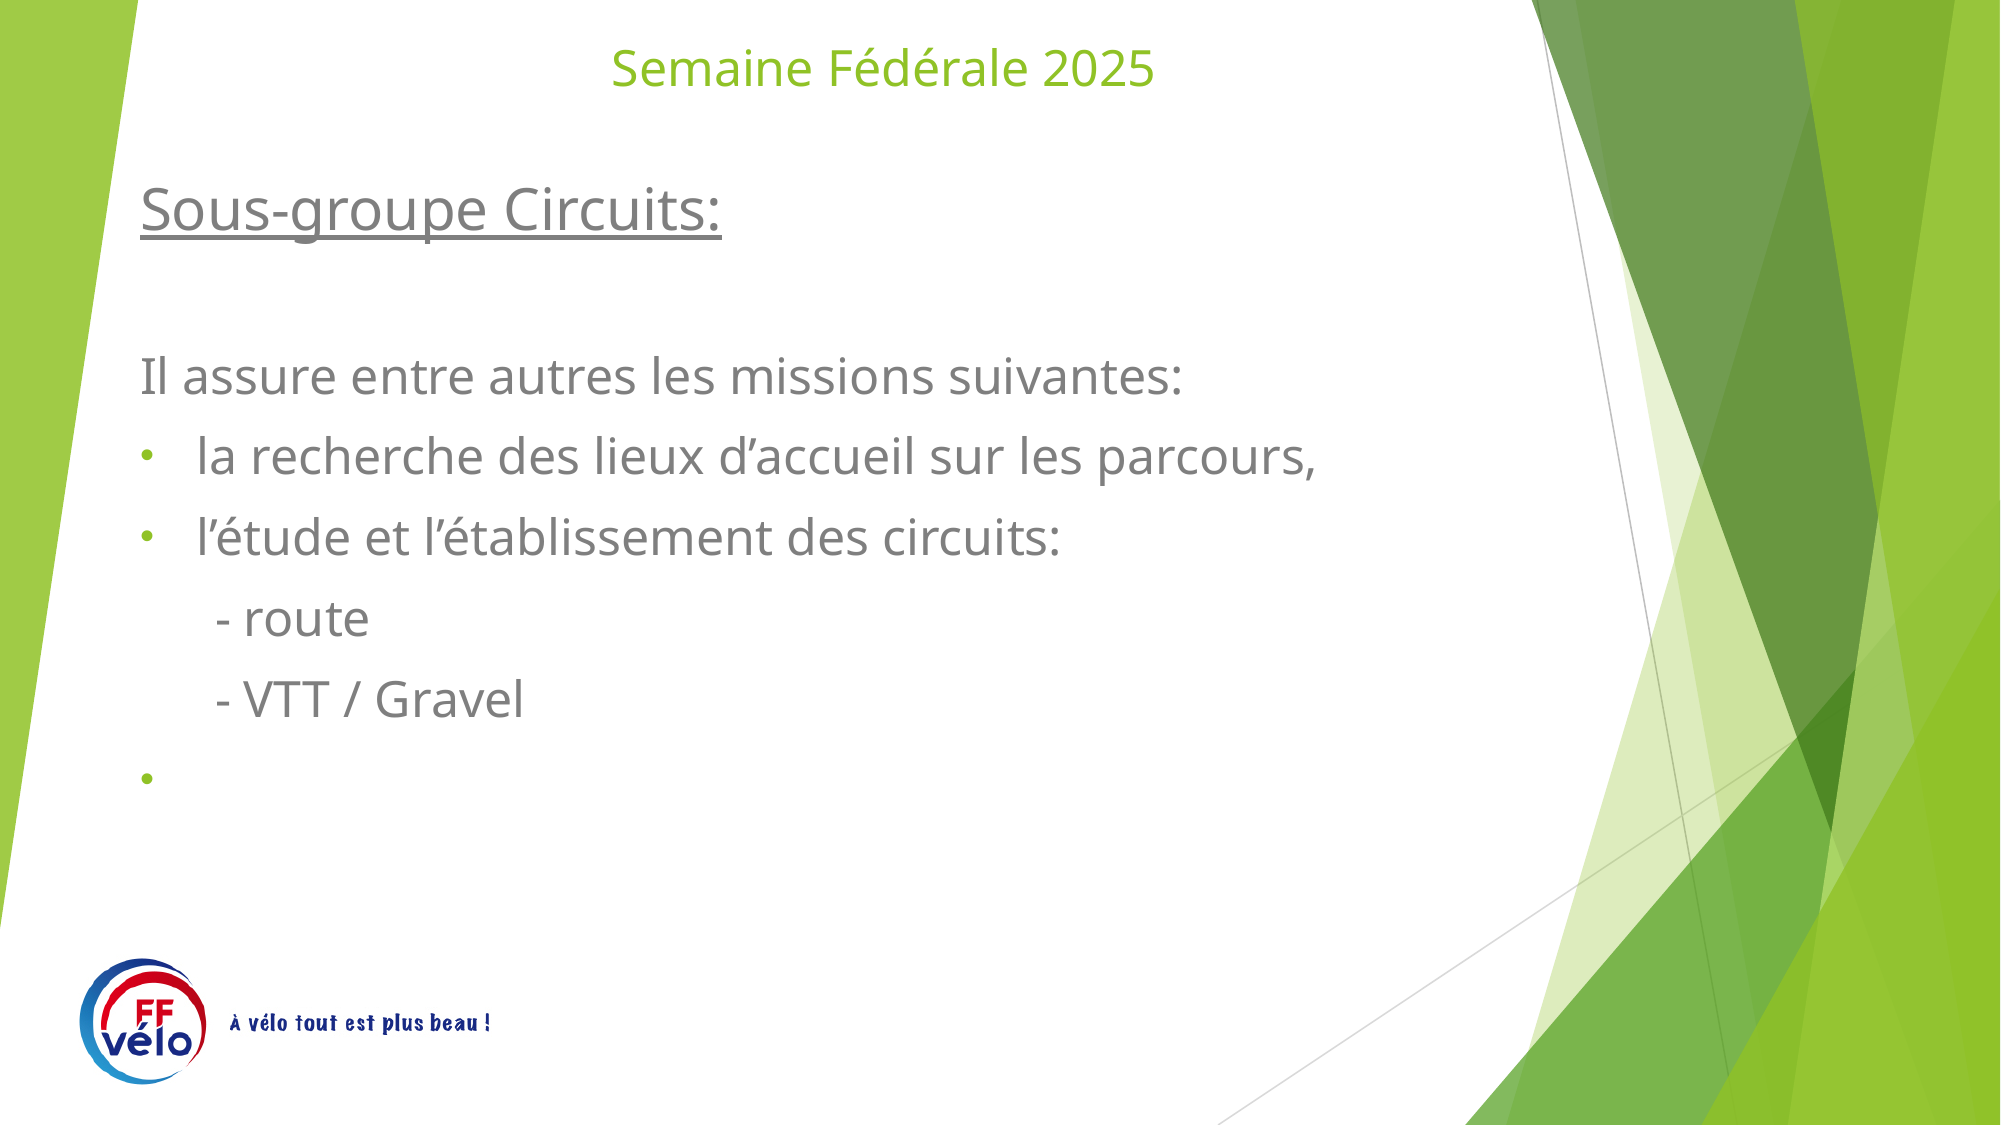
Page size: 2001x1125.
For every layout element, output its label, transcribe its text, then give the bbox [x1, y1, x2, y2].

picture [78, 954, 504, 1088]
title Semaine Fédérale 2025 [247, 15, 1522, 105]
subtitle Sous-groupe Circuits: Il assure entre autres les missions suivantes: la recherche des lieux d’accueil sur les parcours, l’étude et l’établissement des circuits: - route - VTT / Gravel [125, 164, 1522, 961]
